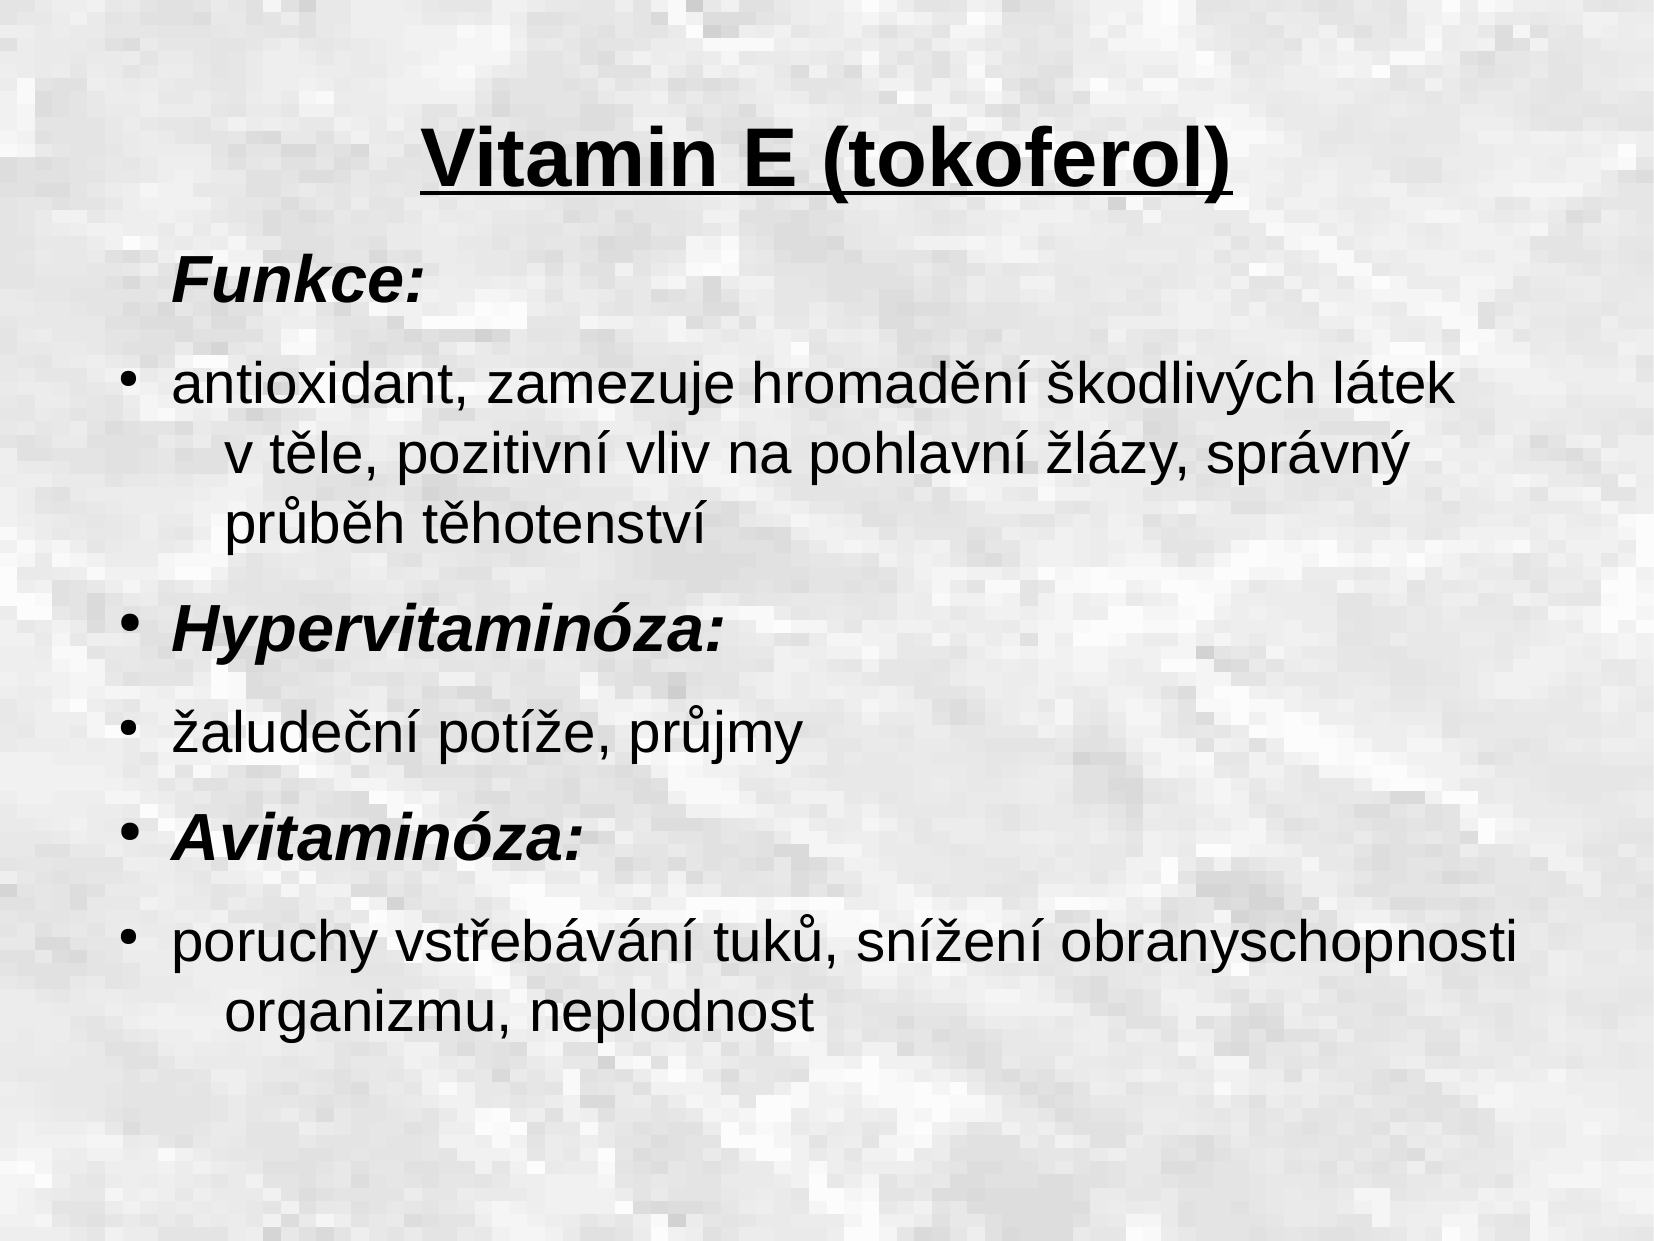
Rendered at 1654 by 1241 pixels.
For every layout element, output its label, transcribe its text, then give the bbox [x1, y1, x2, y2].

list Funkce: antioxidant, zamezuje hromadění škodlivých látek v těle, pozitivní vliv na pohlavní žlázy, správný průběh těhotenství Hypervitaminóza: žaludeční potíže, průjmy Avitaminóza: poruchy vstřebávání tuků, snížení obranyschopnosti organizmu, neplodnost [82, 236, 1571, 1055]
title Vitamin E (tokoferol) [82, 49, 1571, 236]
